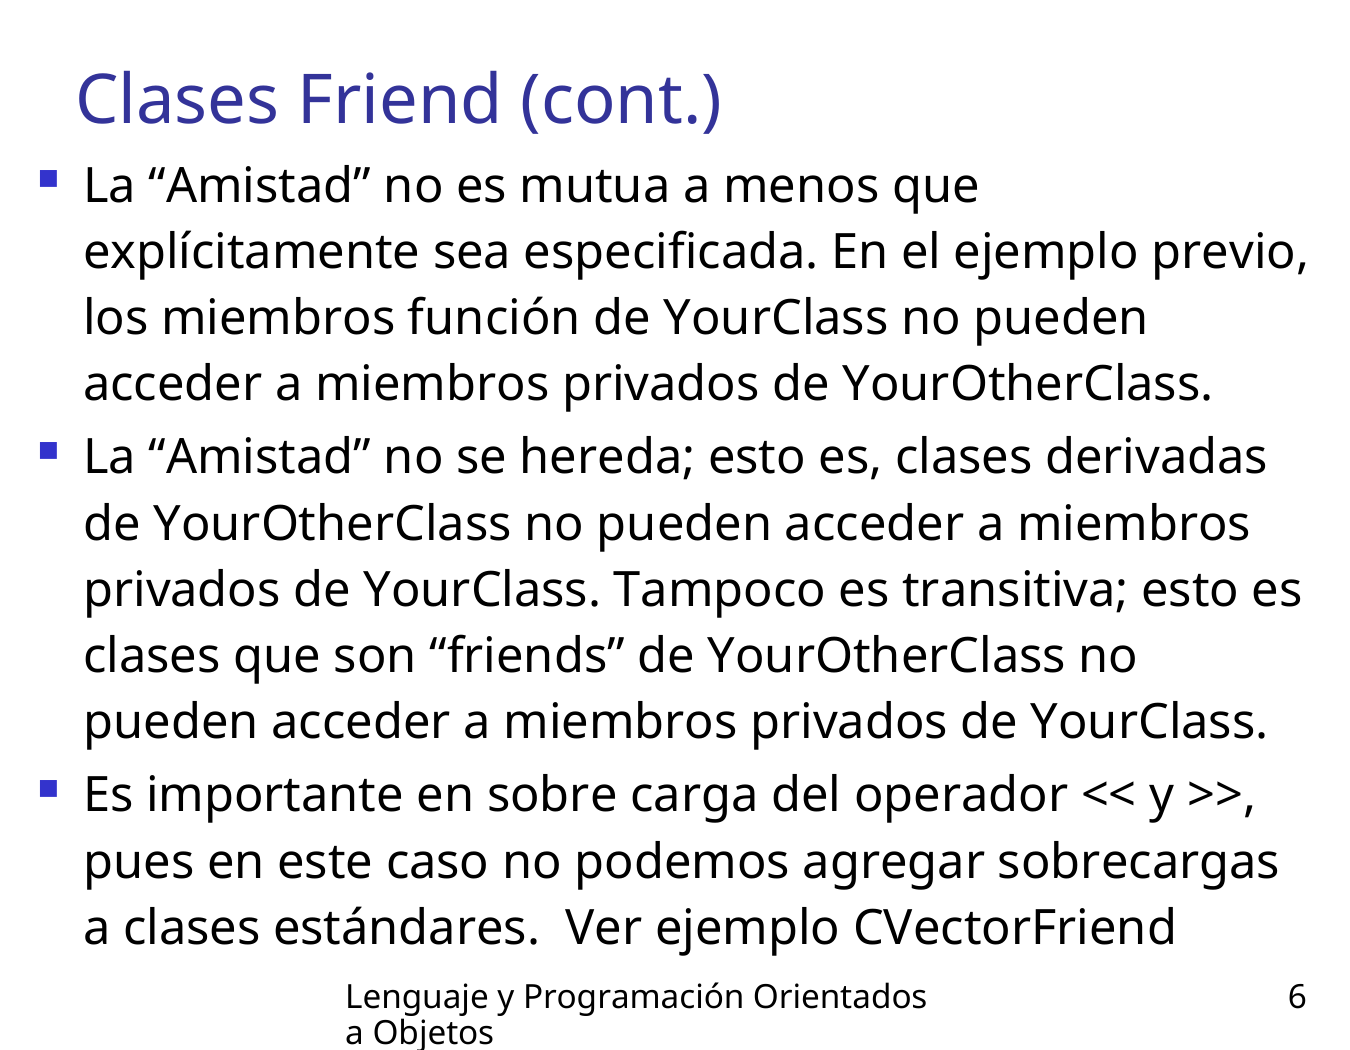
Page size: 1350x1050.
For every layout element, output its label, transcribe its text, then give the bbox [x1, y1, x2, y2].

title Clases Friend (cont.)‏ [75, 16, 1319, 168]
list La “Amistad” no es mutua a menos que explícitamente sea especificada. En el ejemplo previo, los miembros función de YourClass no pueden acceder a miembros privados de YourOtherClass. La “Amistad” no se hereda; esto es, clases derivadas de YourOtherClass no pueden acceder a miembros privados de YourClass. Tampoco es transitiva; esto es clases que son “friends” de YourOtherClass no pueden acceder a miembros privados de YourClass. Es importante en sobre carga del operador << y >>, pues en este caso no podemos agregar sobrecargas a clases estándares. Ver ejemplo CVectorFriend [37, 149, 1316, 976]
